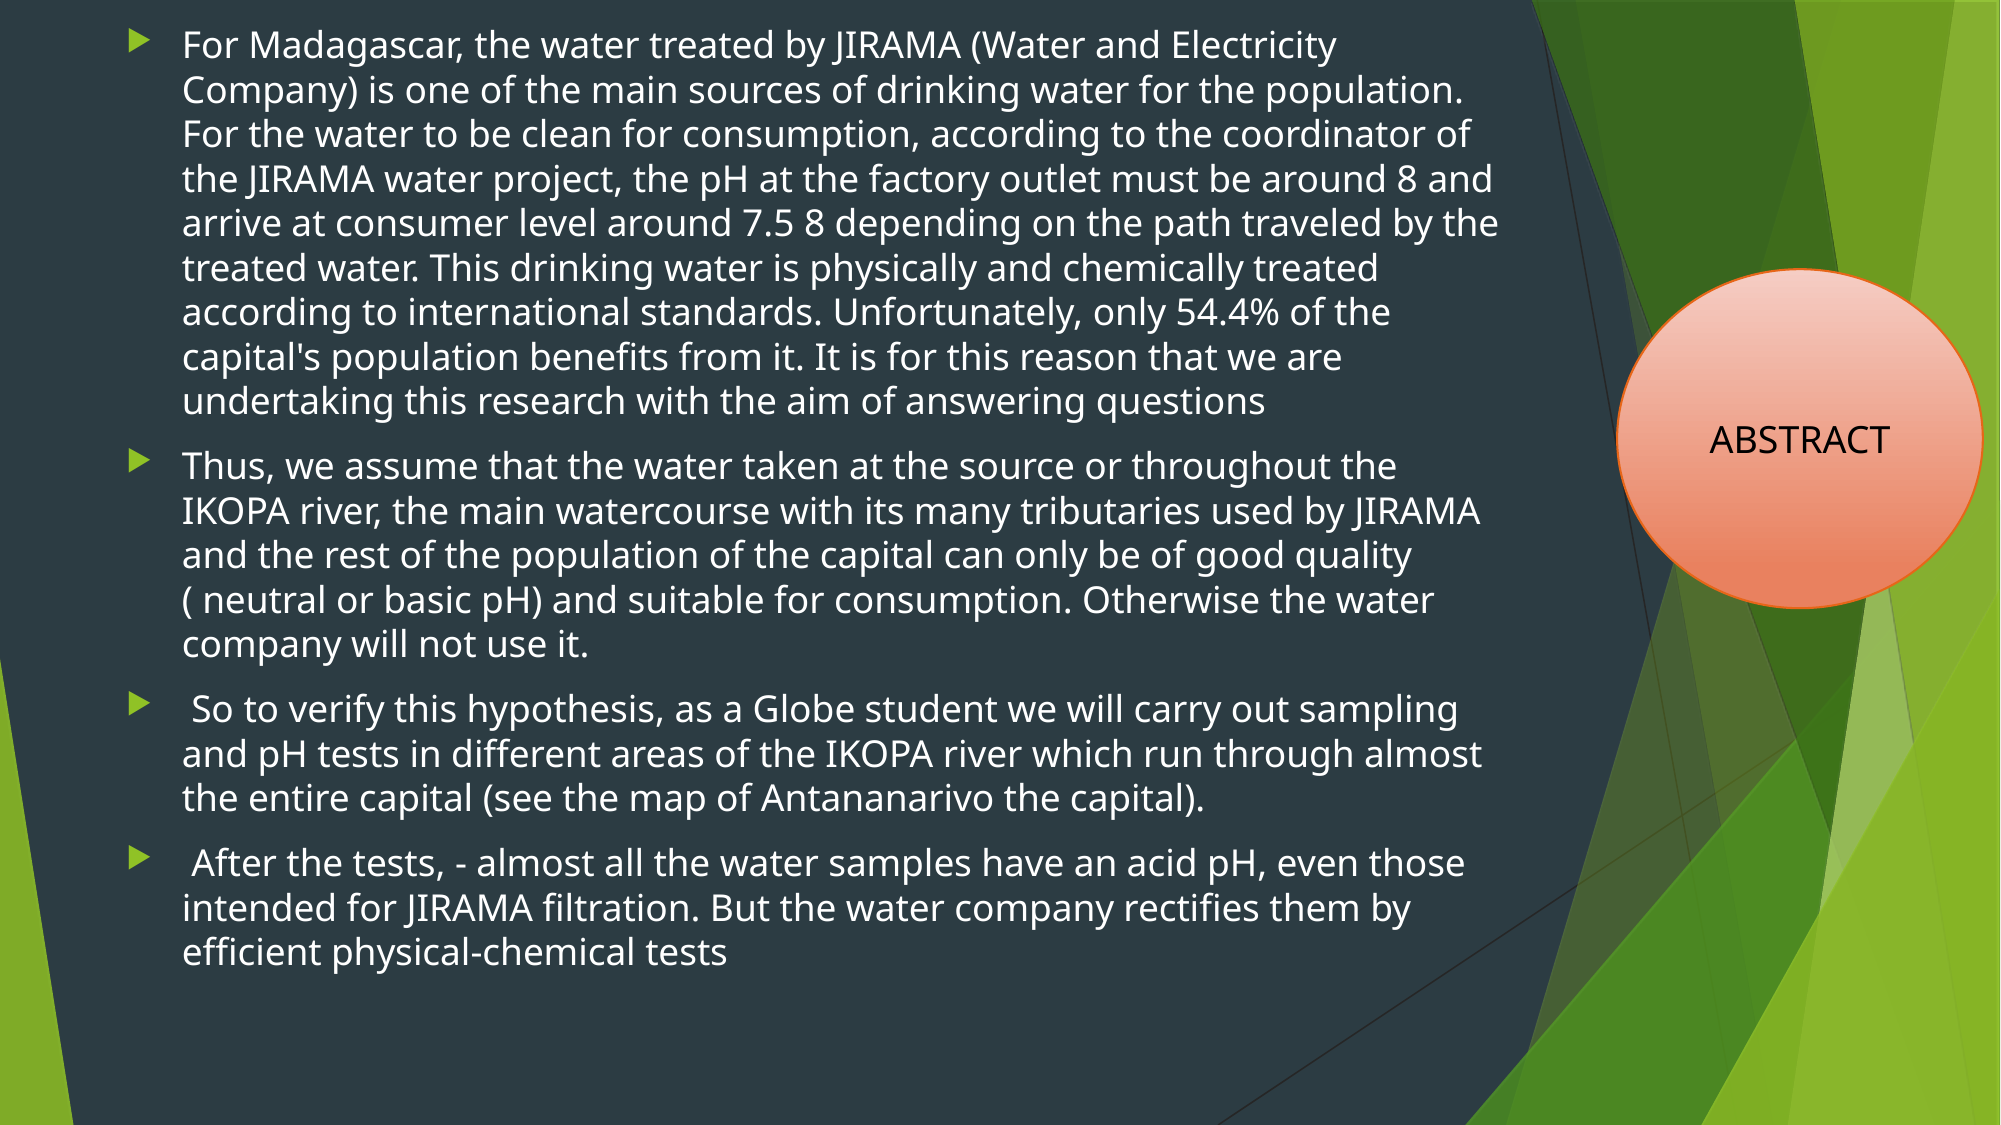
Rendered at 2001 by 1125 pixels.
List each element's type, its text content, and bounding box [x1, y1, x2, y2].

list For Madagascar, the water treated by JIRAMA (Water and Electricity Company) is one of the main sources of drinking water for the population. For the water to be clean for consumption, according to the coordinator of the JIRAMA water project, the pH at the factory outlet must be around 8 and arrive at consumer level around 7.5 8 depending on the path traveled by the treated water. This drinking water is physically and chemically treated according to international standards. Unfortunately, only 54.4% of the capital's population benefits from it. It is for this reason that we are undertaking this research with the aim of answering questions Thus, we assume that the water taken at the source or throughout the IKOPA river, the main watercourse with its many tributaries used by JIRAMA and the rest of the population of the capital can only be of good quality ( neutral or basic pH) and suitable for consumption. Otherwise the water company will not use it. So to verify this hypothesis, as a Globe student we will carry out sampling and pH tests in different areas of the IKOPA river which run through almost the entire capital (see the map of Antananarivo the capital). After the tests, - almost all the water samples have an acid pH, even those intended for JIRAMA filtration. But the water company rectifies them by efficient physical-chemical tests [111, 14, 1522, 992]
text_box ABSTRACT [1617, 269, 1983, 609]
